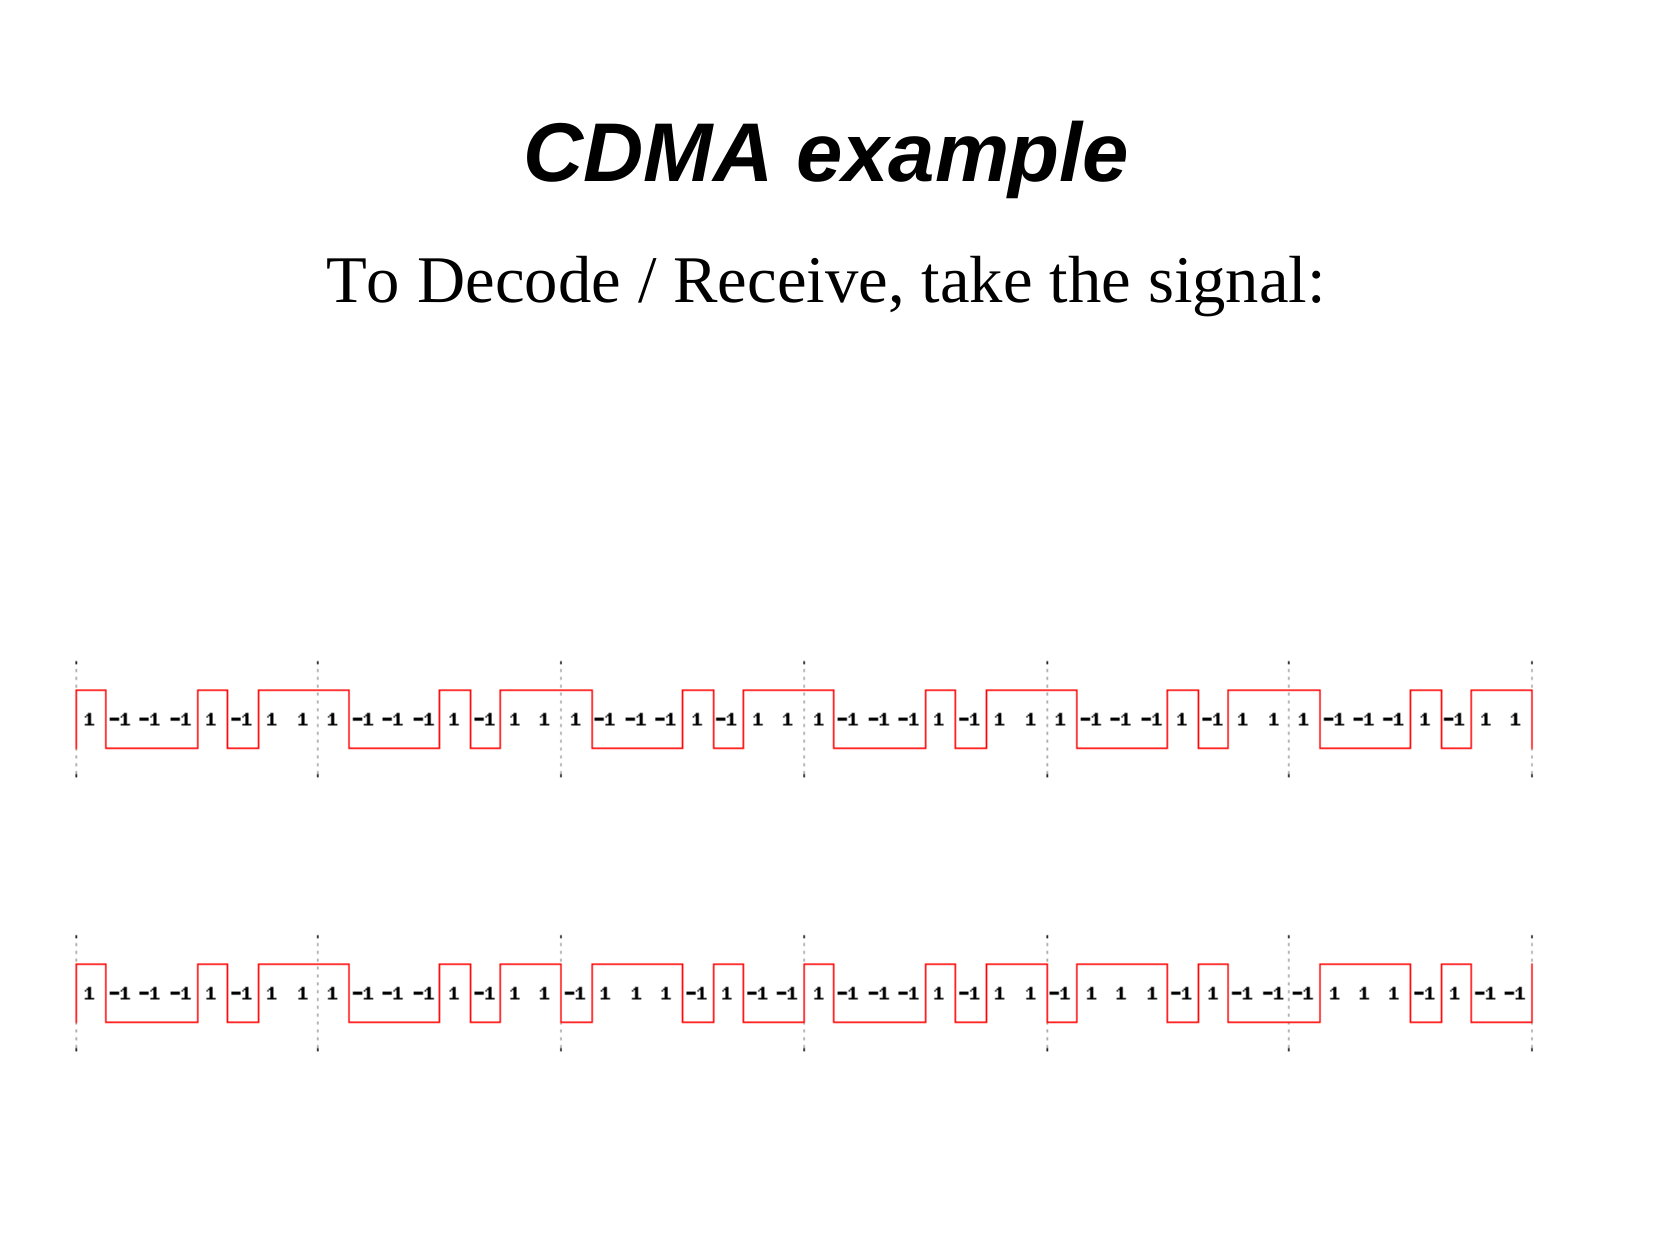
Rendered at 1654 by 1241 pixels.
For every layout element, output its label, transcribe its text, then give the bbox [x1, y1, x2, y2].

text_box To Decode / Receive, take the signal: [82, 236, 1572, 325]
picture [29, 915, 1625, 1072]
title CDMA example [82, 49, 1571, 236]
picture [29, 641, 1625, 798]
